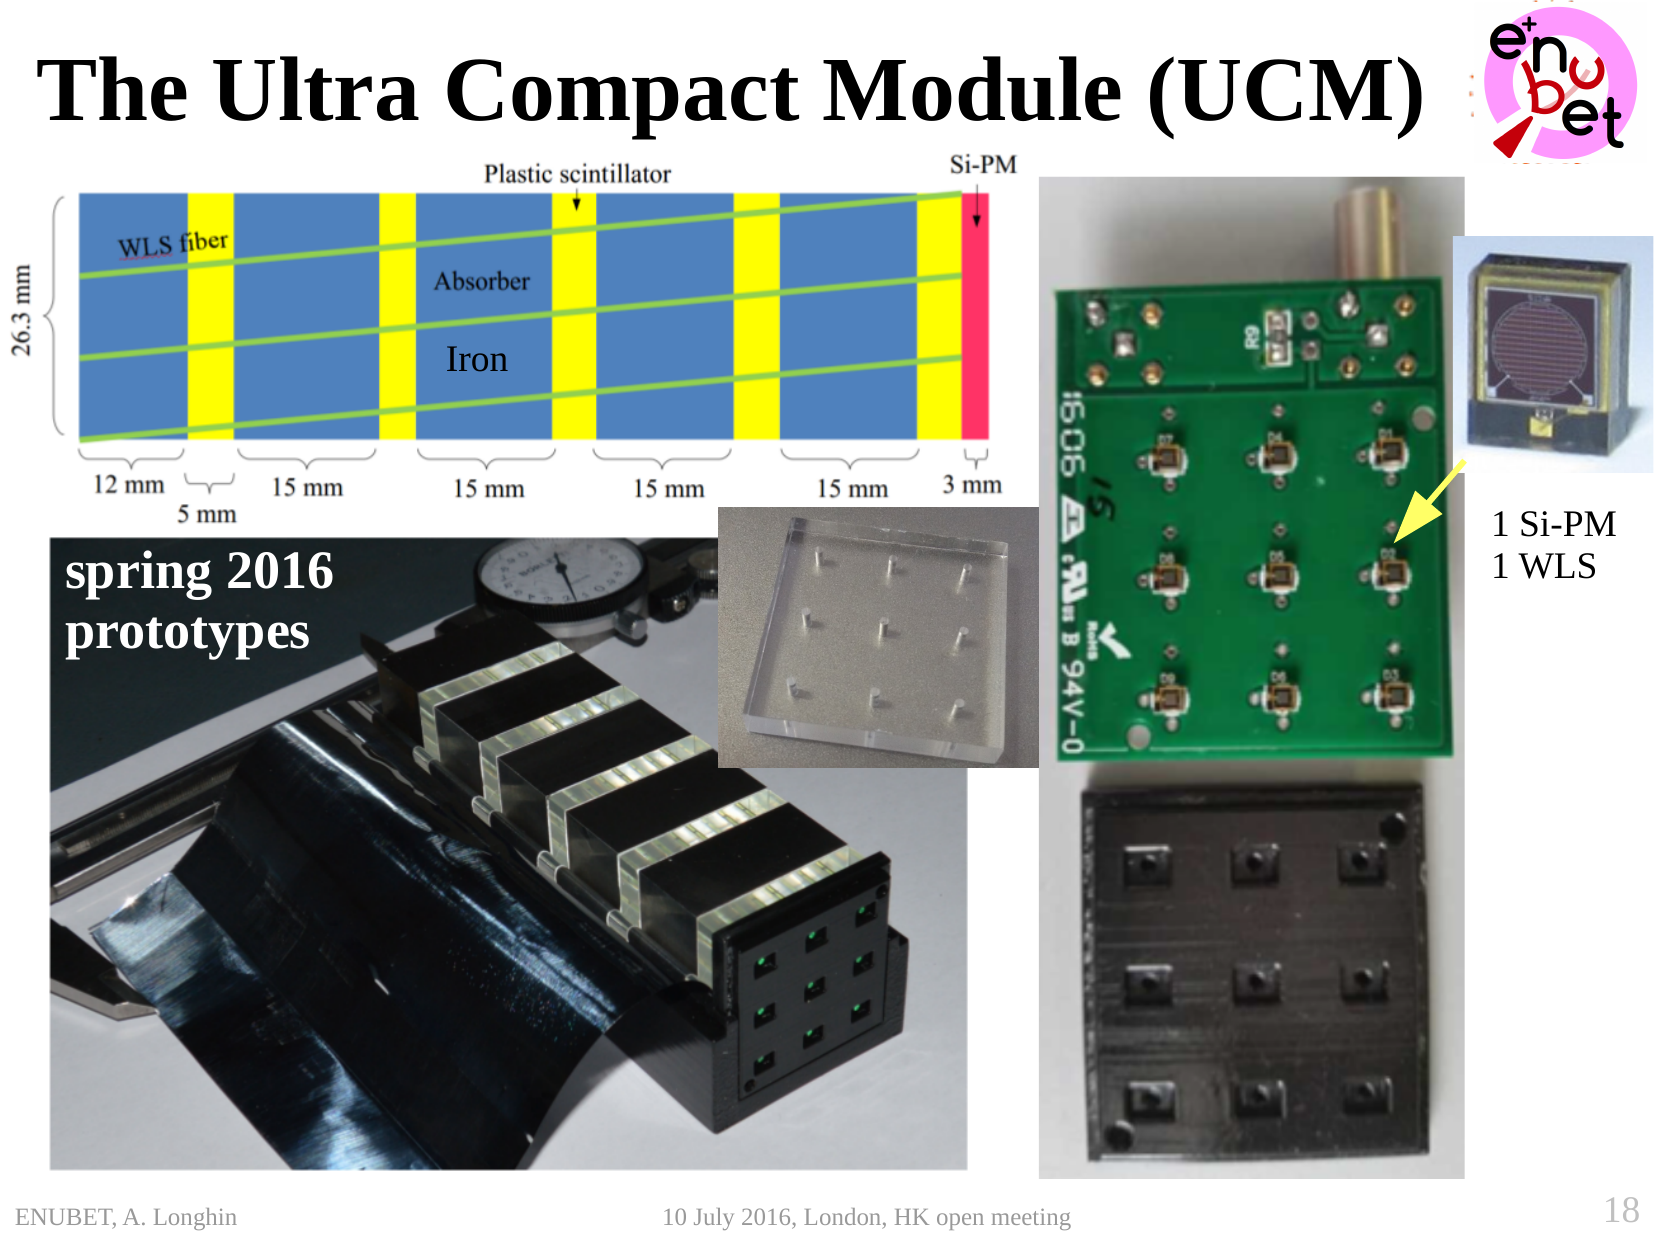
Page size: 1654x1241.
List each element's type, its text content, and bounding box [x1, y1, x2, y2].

text_box spring 2016 prototypes [64, 540, 798, 661]
title The Ultra Compact Module (UCM) [0, 31, 1488, 148]
picture [0, 153, 1654, 1195]
text_box Iron [431, 330, 526, 388]
text_box 1 Si-PM 1 WLS [1476, 496, 1653, 595]
picture [1463, 0, 1653, 164]
